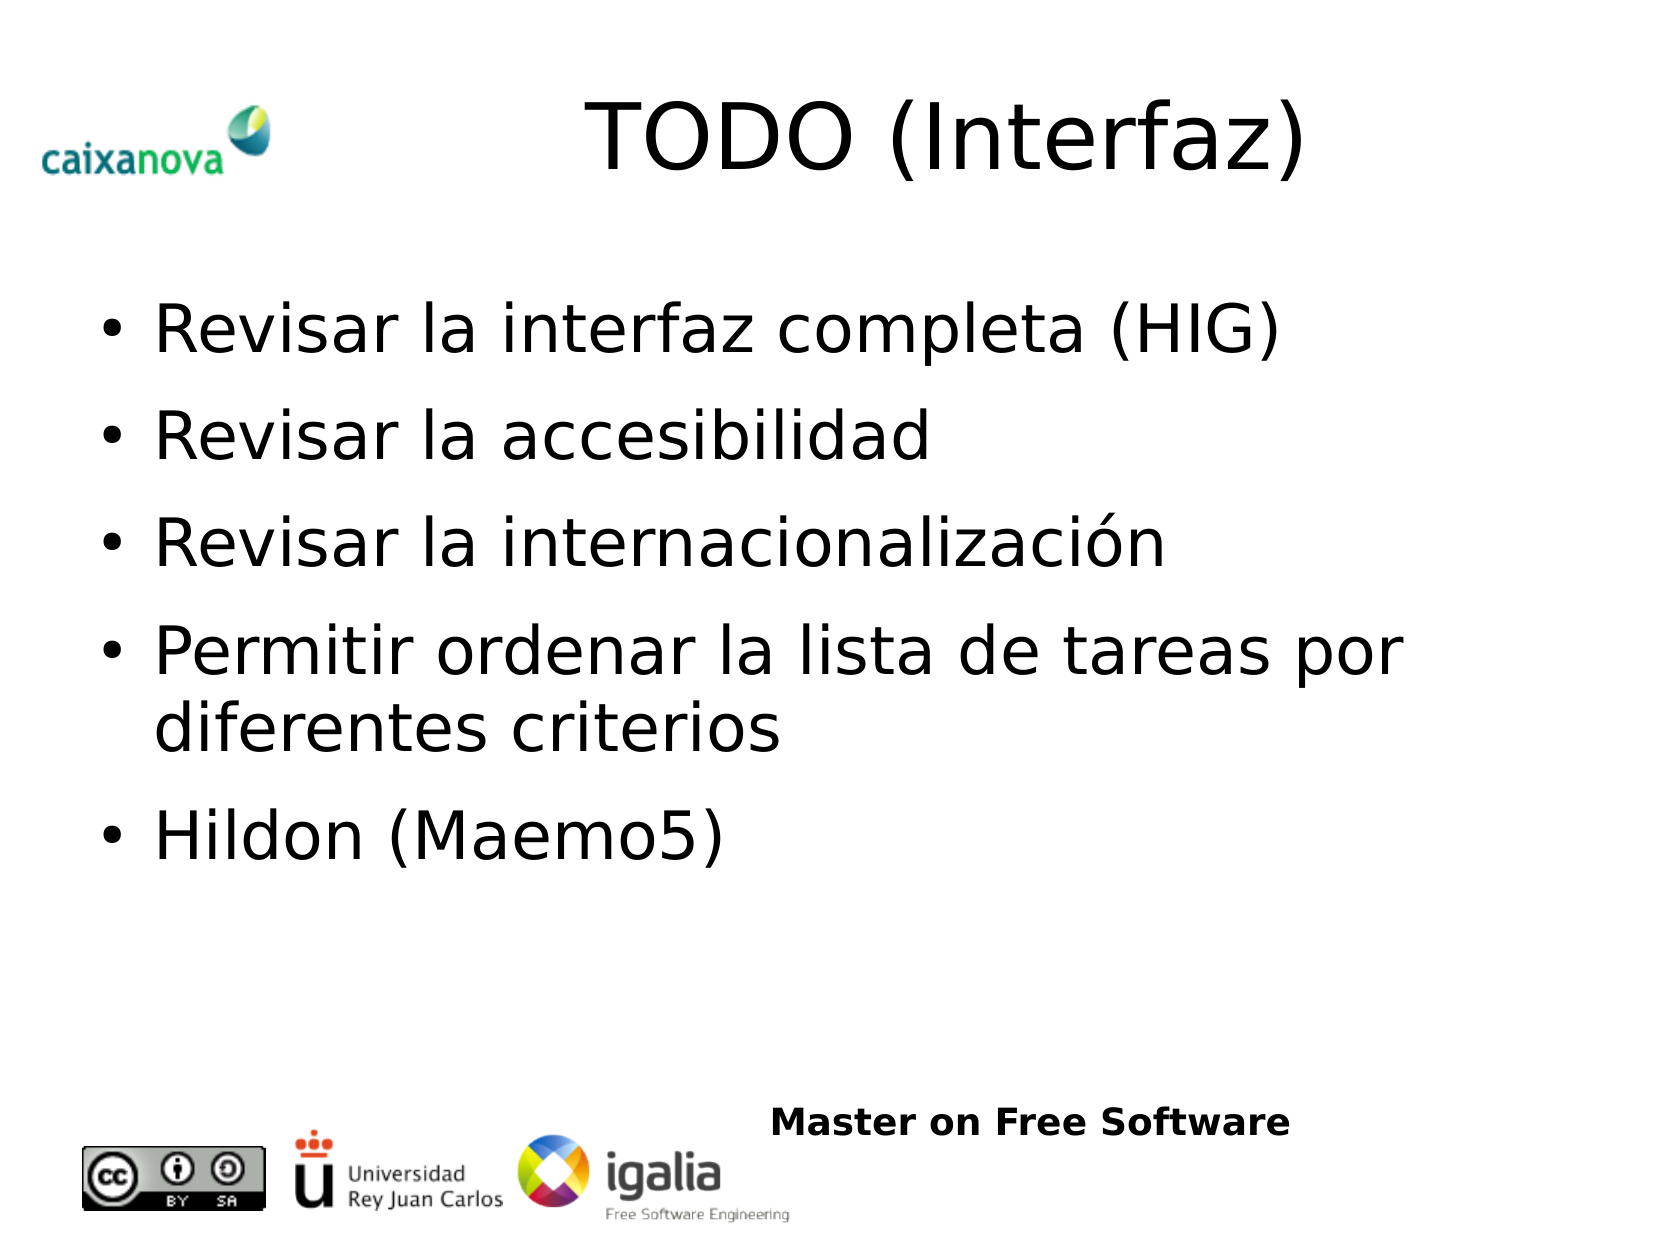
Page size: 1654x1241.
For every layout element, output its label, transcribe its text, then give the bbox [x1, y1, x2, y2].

picture [82, 1146, 266, 1211]
picture [295, 1121, 811, 1235]
title TODO (Interfaz) [295, 46, 1601, 229]
picture [29, 73, 284, 207]
list Revisar la interfaz completa (HIG) Revisar la accesibilidad Revisar la internacionalización Permitir ordenar la lista de tareas por diferentes criterios Hildon (Maemo5) [82, 290, 1571, 1078]
